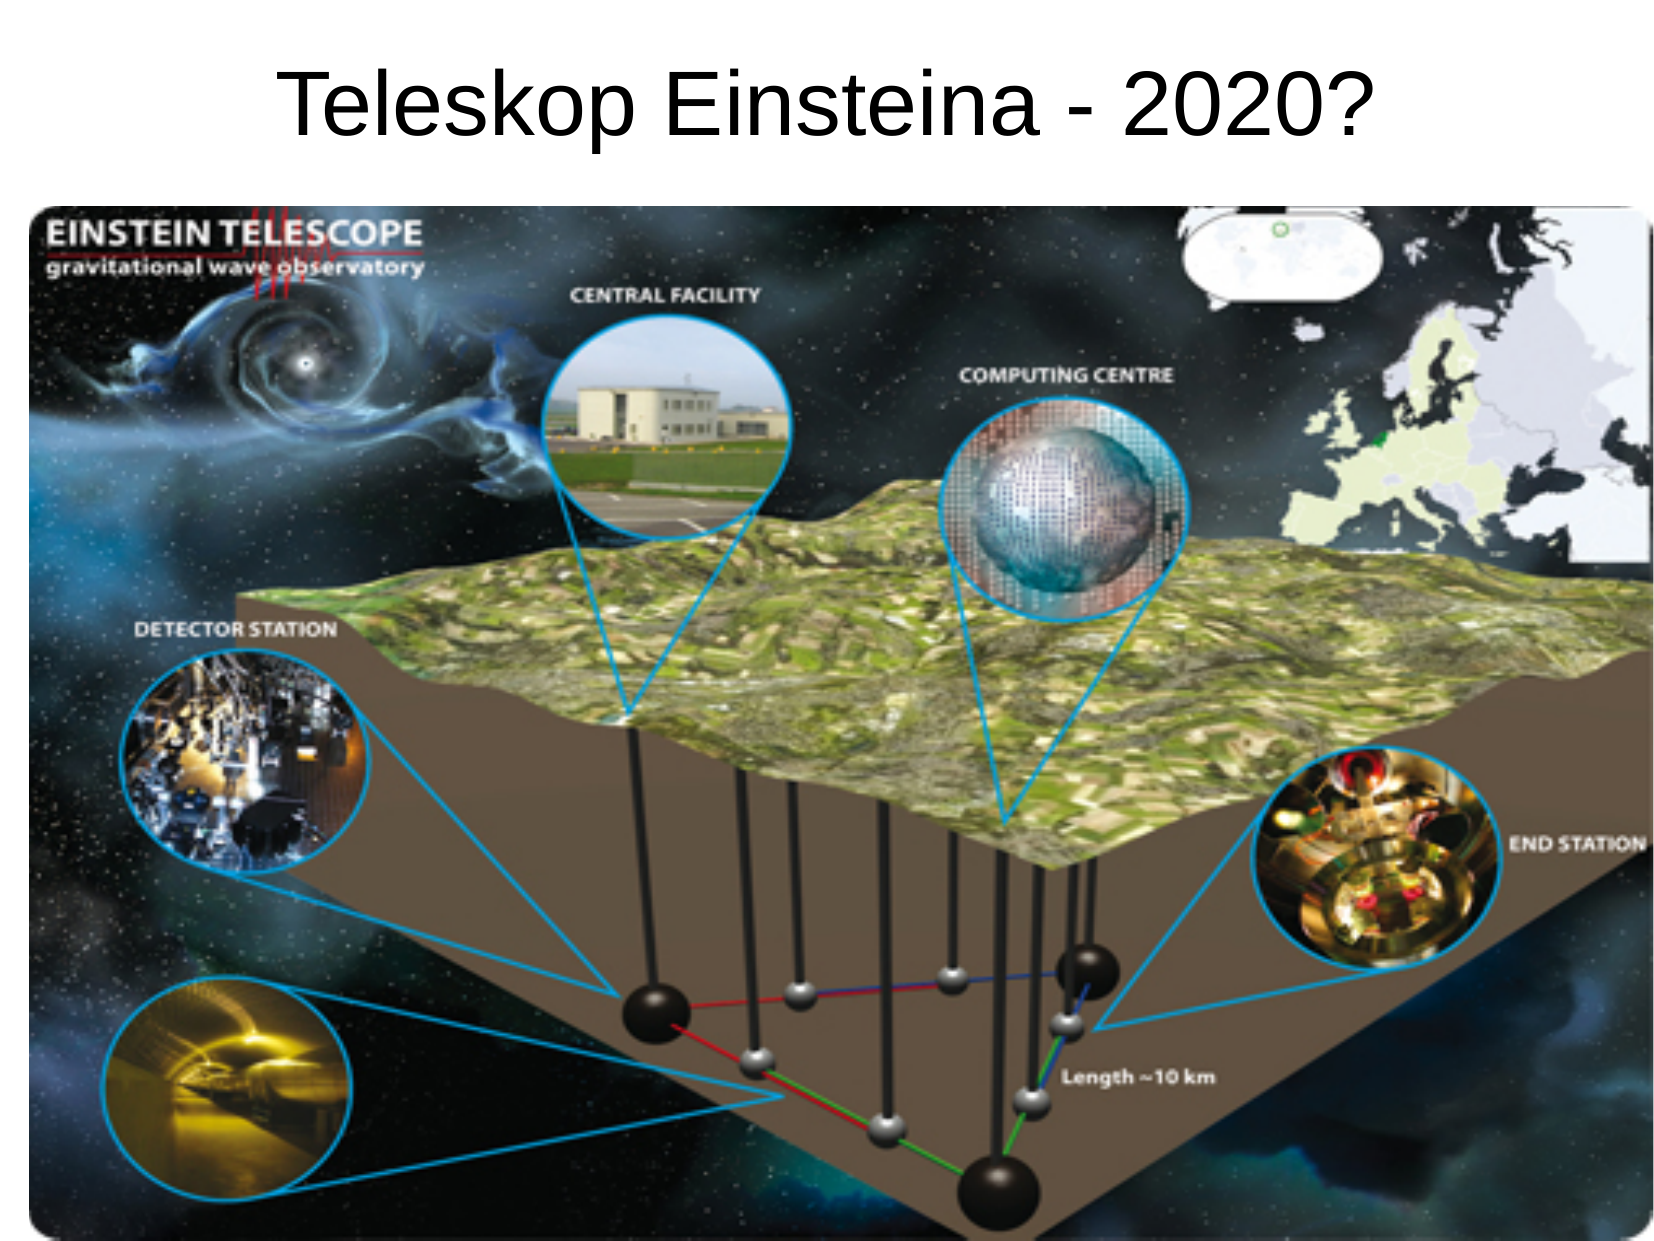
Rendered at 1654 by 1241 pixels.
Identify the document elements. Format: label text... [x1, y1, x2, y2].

title Teleskop Einsteina - 2020? [82, 0, 1571, 206]
picture [29, 206, 1654, 1241]
